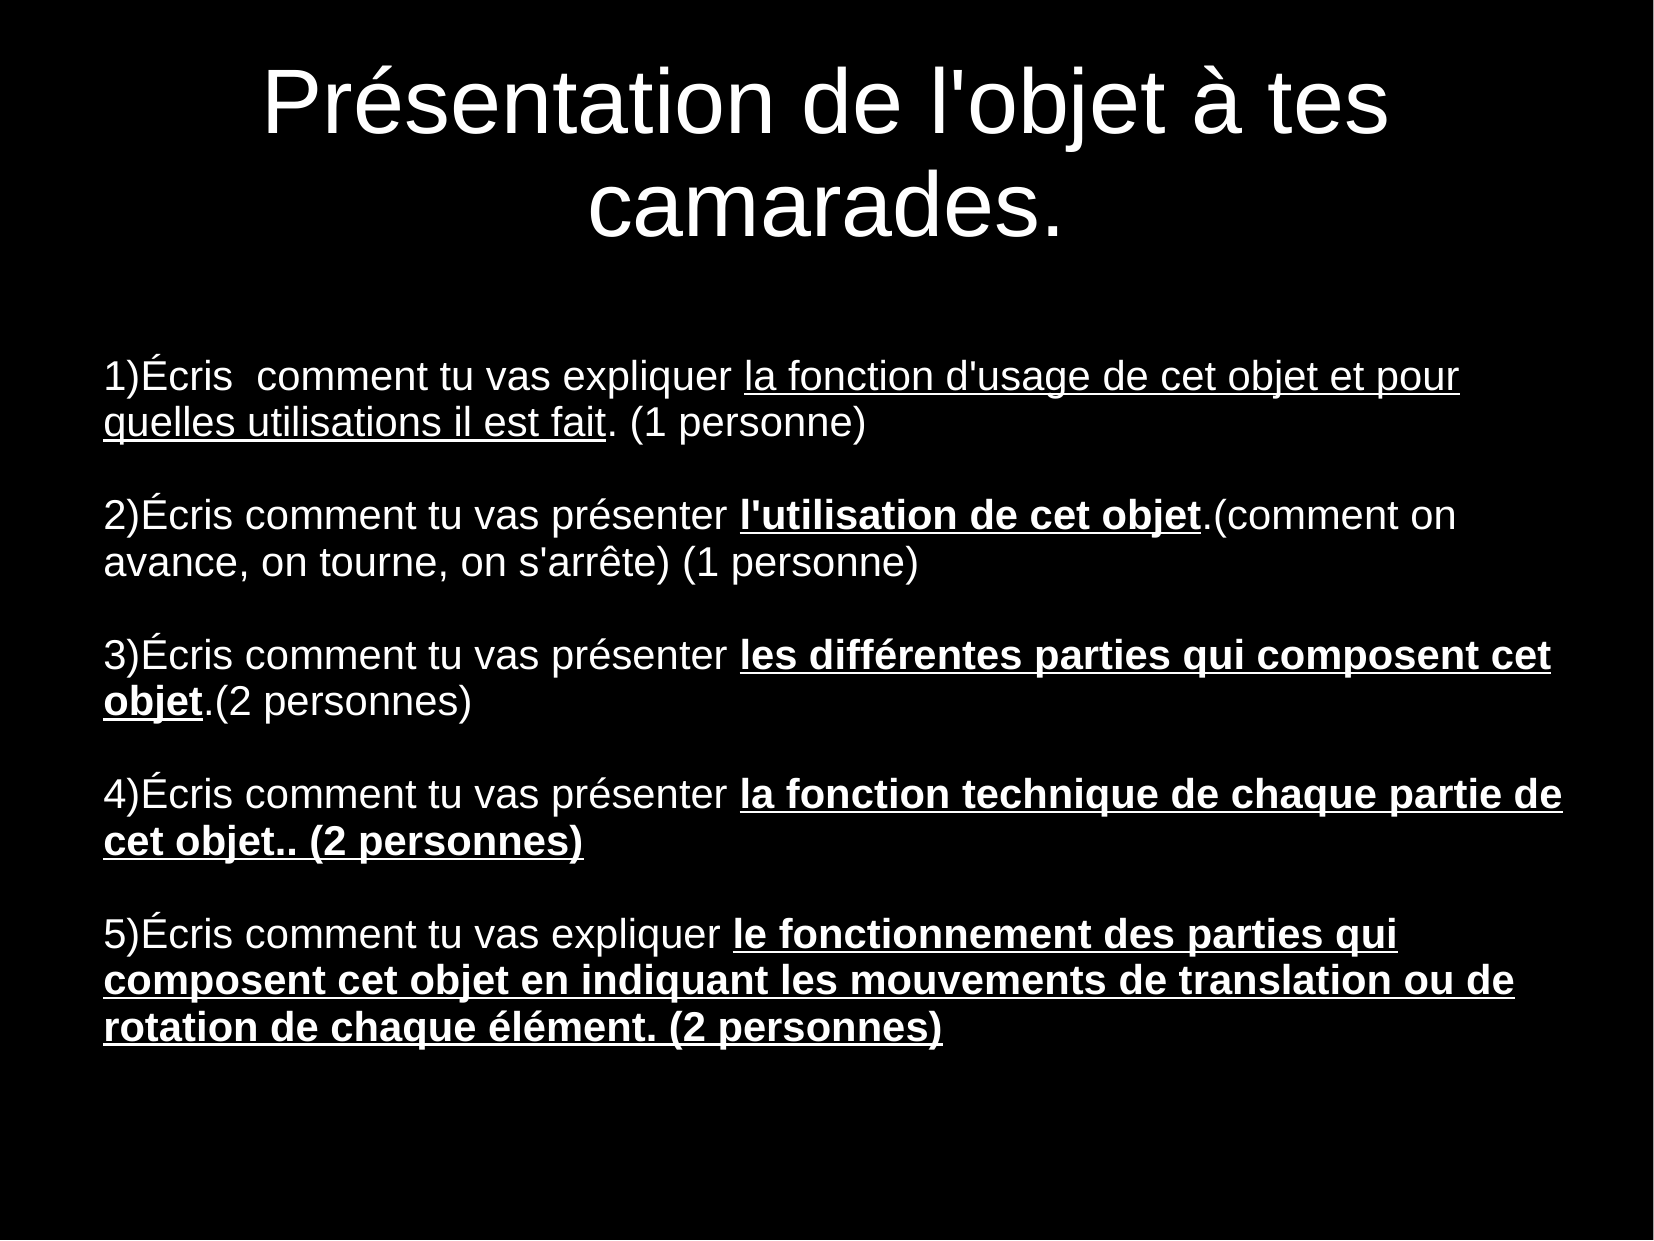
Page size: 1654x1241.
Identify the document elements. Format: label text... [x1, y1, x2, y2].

text_box 1)Écris comment tu vas expliquer la fonction d'usage de cet objet et pour quelles utilisations il est fait. (1 personne) 2)Écris comment tu vas présenter l'utilisation de cet objet.(comment on avance, on tourne, on s'arrête) (1 personne) 3)Écris comment tu vas présenter les différentes parties qui composent cet objet.(2 personnes) 4)Écris comment tu vas présenter la fonction technique de chaque partie de cet objet.. (2 personnes) tableau fonction technique) 5)Écris comment tu vas expliquer le fonctionnement des parties qui composent cet objet en indiquant les mouvements de translation ou de rotation de chaque élément. (2 personnes) [88, 303, 1595, 1116]
title Présentation de l'objet à tes camarades. [82, 50, 1571, 256]
